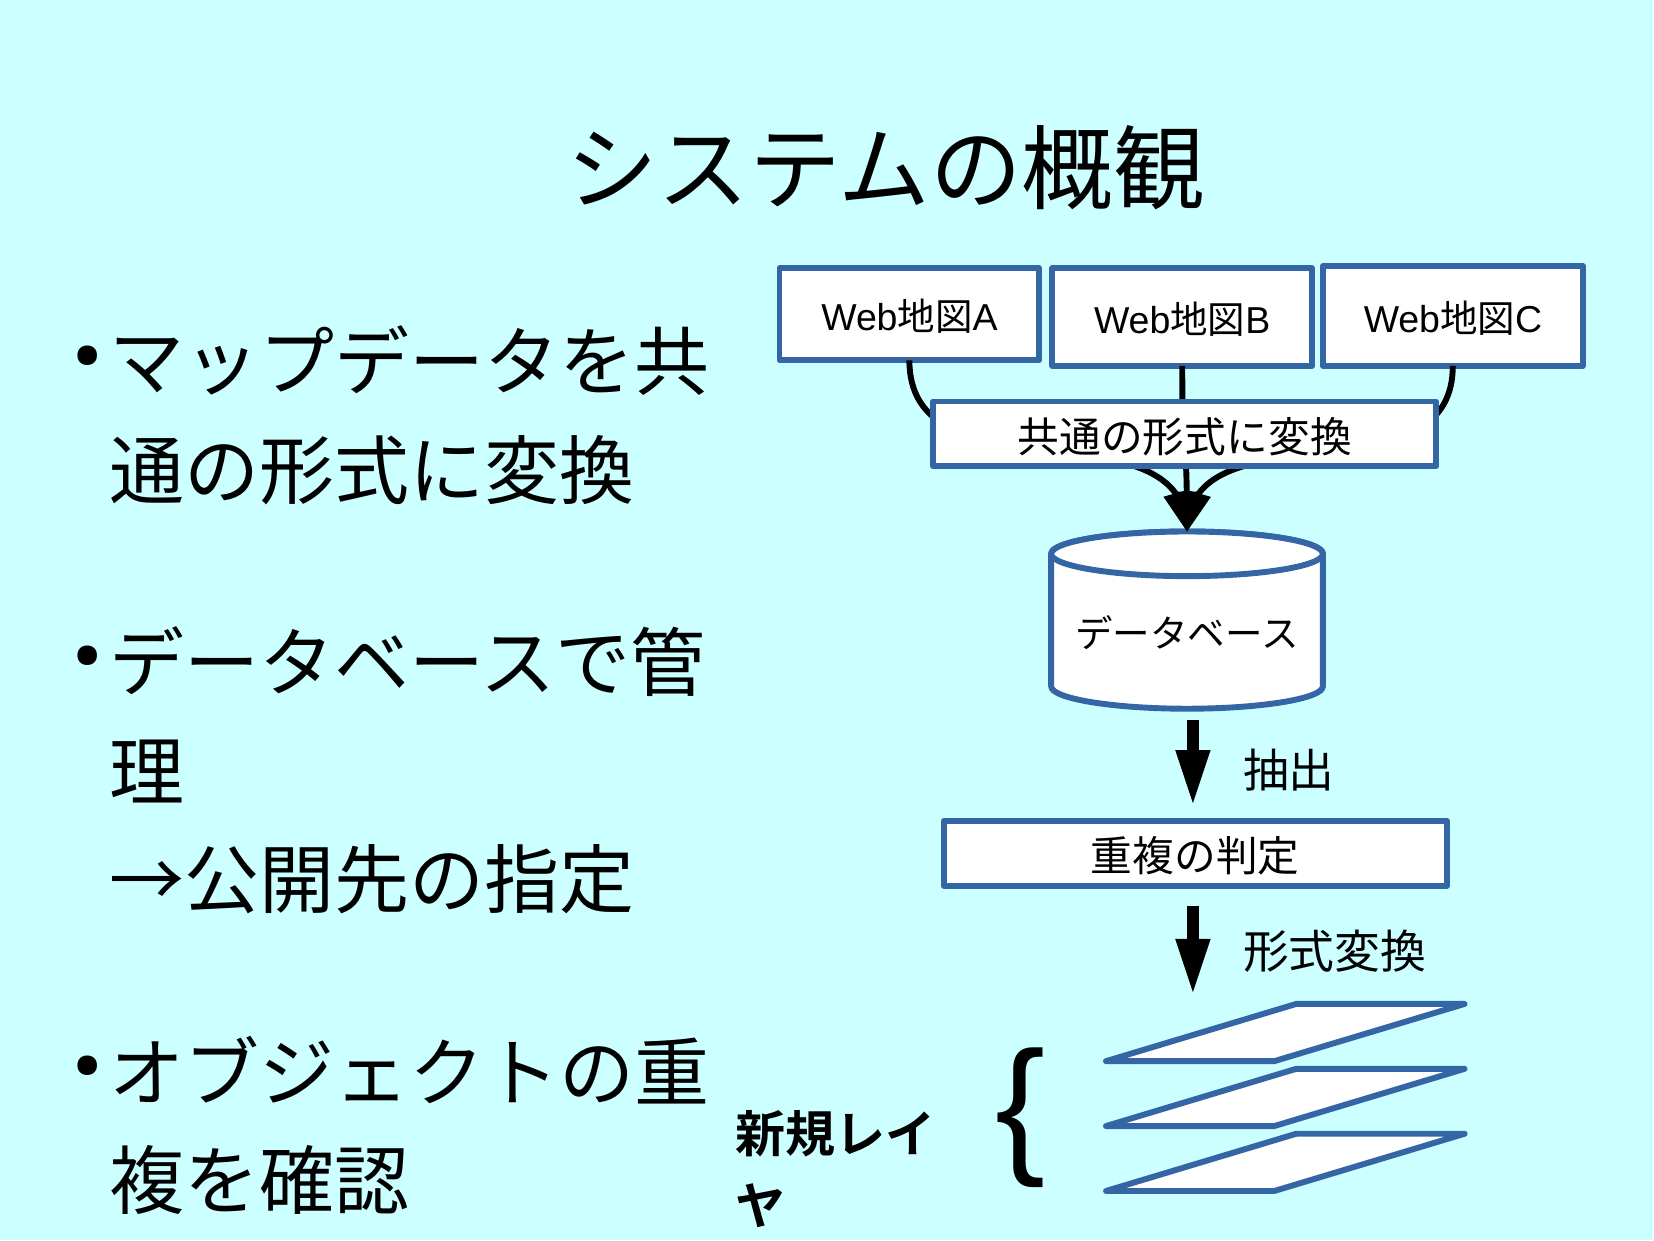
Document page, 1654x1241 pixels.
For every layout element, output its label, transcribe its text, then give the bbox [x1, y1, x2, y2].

text_box [1106, 1133, 1465, 1191]
text_box Web地図C [1322, 266, 1583, 366]
text_box 重複の判定 [943, 820, 1447, 886]
title システムの概観 [141, 59, 1630, 267]
text_box { [980, 1013, 1075, 1239]
text_box [1105, 1003, 1465, 1062]
text_box 抽出 [1228, 726, 1430, 788]
text_box Web地図B [1052, 268, 1313, 366]
text_box マップデータを共通の形式に変換 データベースで管理 →公開先の指定 オブジェクトの重複を確認 →同じ内容オブジェクトの生成を防止 [59, 295, 780, 1136]
text_box 新規レイヤ [720, 1086, 993, 1158]
text_box 形式変換 [1228, 907, 1571, 969]
text_box [1105, 1068, 1465, 1127]
text_box Web地図A [779, 268, 1040, 361]
text_box データベース [1051, 557, 1323, 709]
text_box 共通の形式に変換 [933, 401, 1437, 467]
